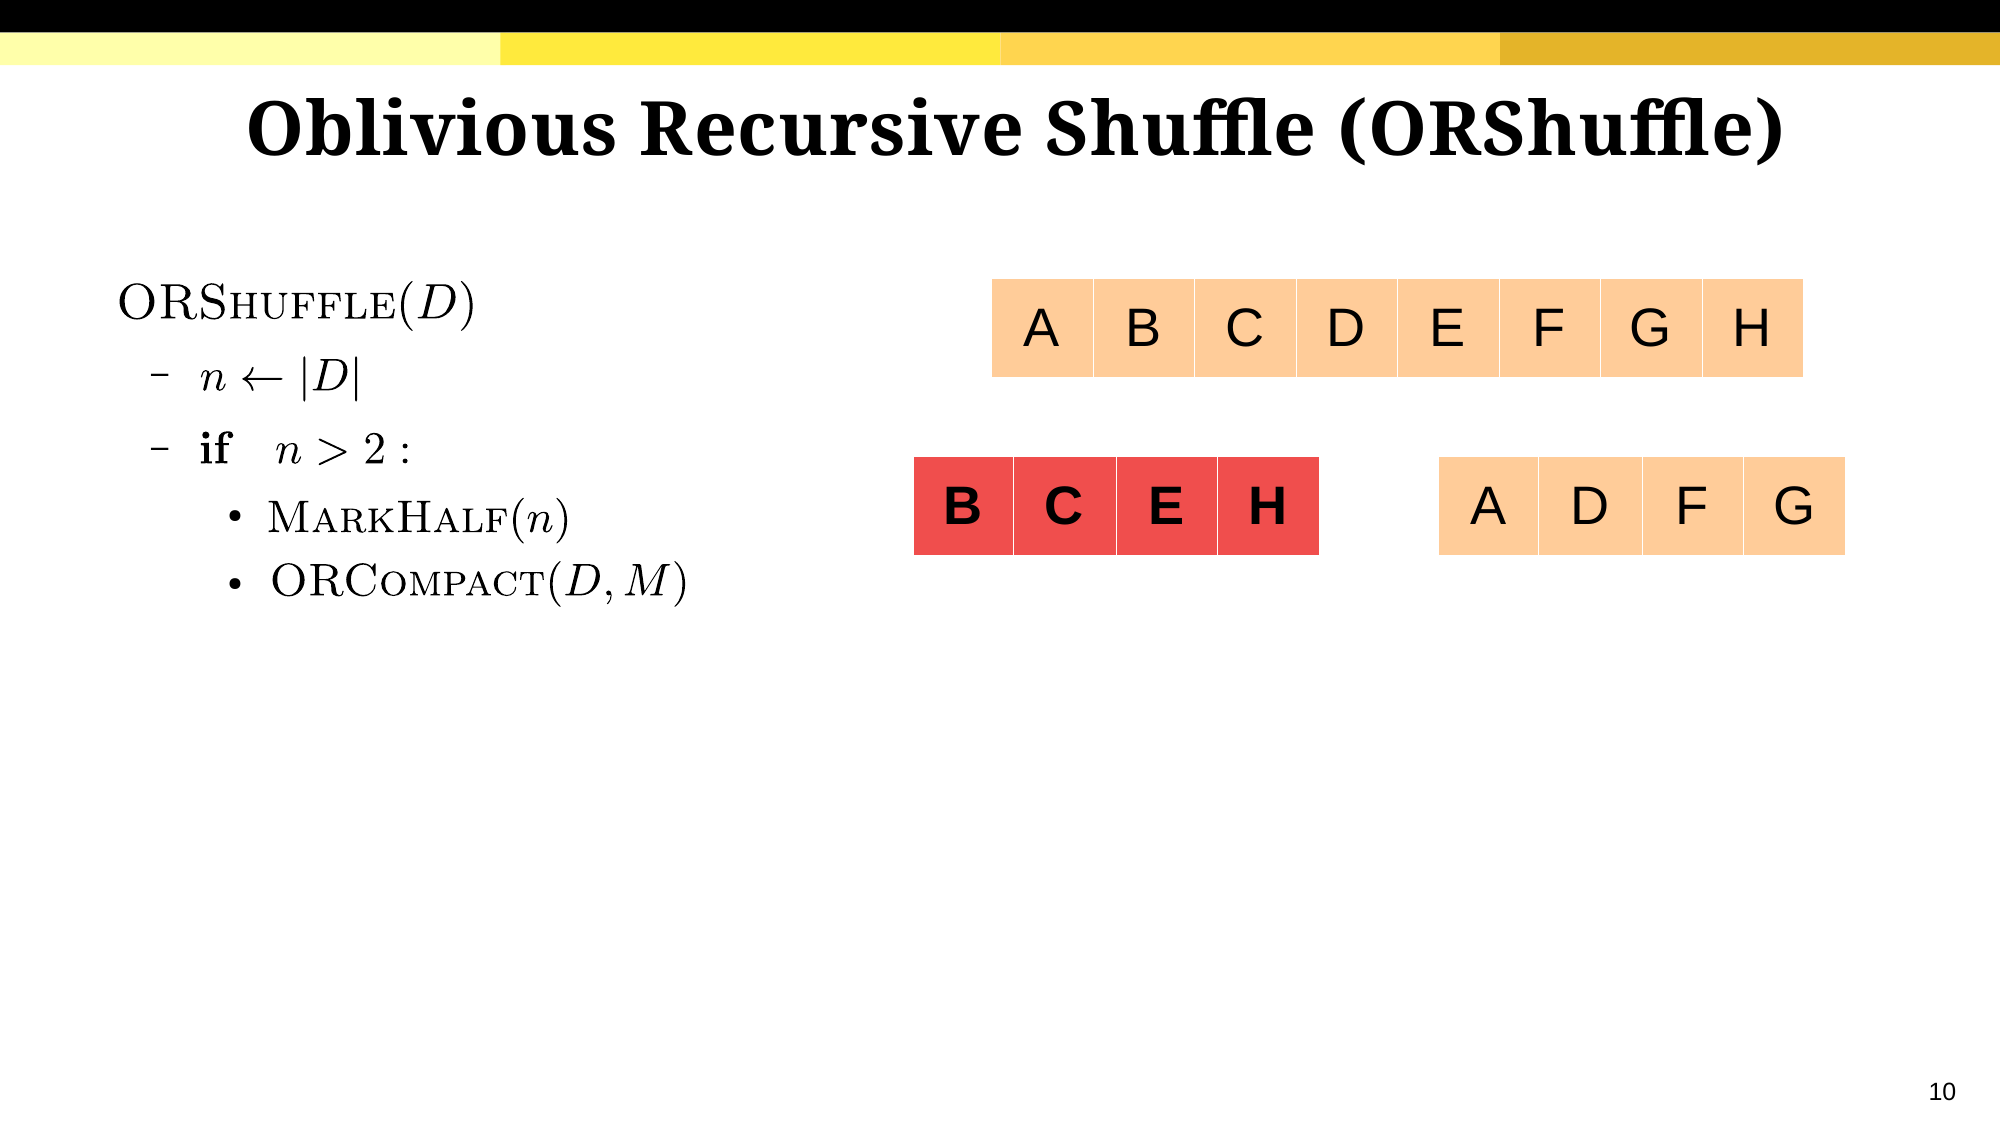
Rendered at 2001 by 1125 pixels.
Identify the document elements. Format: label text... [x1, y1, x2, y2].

text_box 10 [1913, 1069, 1972, 1113]
table_header E [1117, 457, 1217, 555]
text_box [118, 280, 473, 331]
table_header B [914, 457, 1013, 555]
table_header D [1539, 457, 1642, 555]
table_header G [1744, 457, 1845, 555]
text_box [200, 356, 358, 402]
text_box [268, 497, 568, 544]
list [47, 259, 1946, 1067]
title Oblivious Recursive Shuffle (ORShuffle) [48, 59, 1985, 207]
text_box [271, 561, 686, 607]
text_box [200, 431, 408, 466]
table_header F [1643, 457, 1743, 555]
table_header C [1014, 457, 1116, 555]
table_header A [1439, 457, 1538, 555]
table_header H [1218, 457, 1319, 555]
